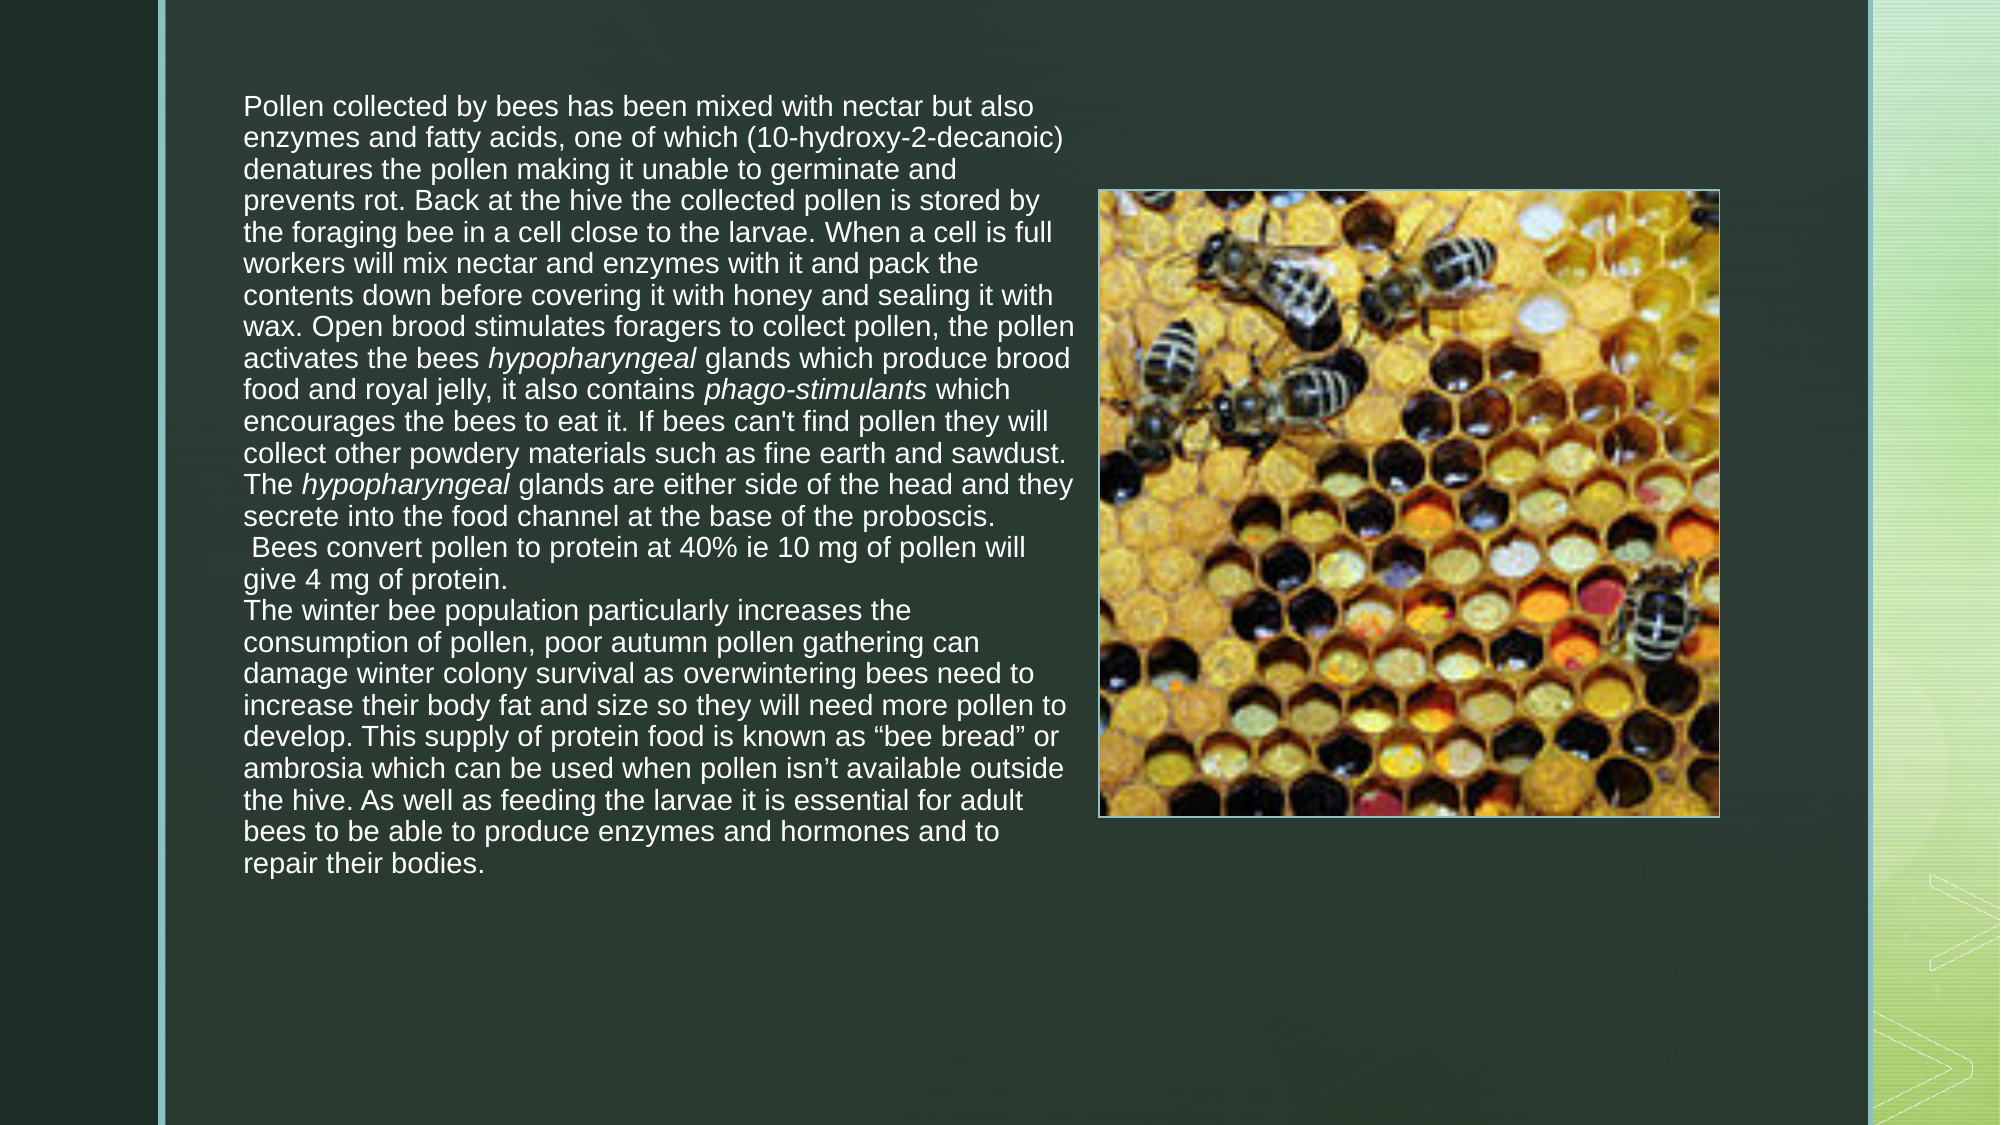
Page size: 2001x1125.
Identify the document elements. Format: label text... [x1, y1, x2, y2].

picture [1099, 190, 1719, 817]
text_box [0, 0, 1873, 1125]
picture [1873, 0, 2000, 1125]
title Pollen collected by bees has been mixed with nectar but also enzymes and fatty acids, one of which (10-hydroxy-2-decanoic) denatures the pollen making it unable to germinate and prevents rot. Back at the hive the collected pollen is stored by the foraging bee in a cell close to the larvae. When a cell is full workers will mix nectar and enzymes with it and pack the contents down before covering it with honey and sealing it with wax. Open brood stimulates foragers to collect pollen, the pollen activates the bees hypopharyngeal glands which produce brood food and royal jelly, it also contains phago-stimulants which encourages the bees to eat it. If bees can't find pollen they will collect other powdery materials such as fine earth and sawdust. The hypopharyngeal glands are either side of the head and they secrete into the food channel at the base of the proboscis. Bees convert pollen to protein at 40% ie 10 mg of pollen will give 4 mg of protein. The winter bee population particularly increases the consumption of pollen, poor autumn pollen gathering can damage winter colony survival as overwintering bees need to increase their body fat and size so they will need more pollen to develop. This supply of protein food is known as “bee bread” or ambrosia which can be used when pollen isn’t available outside the hive. As well as feeding the larvae it is essential for adult bees to be able to produce enzymes and hormones and to repair their bodies. [228, 83, 1093, 927]
